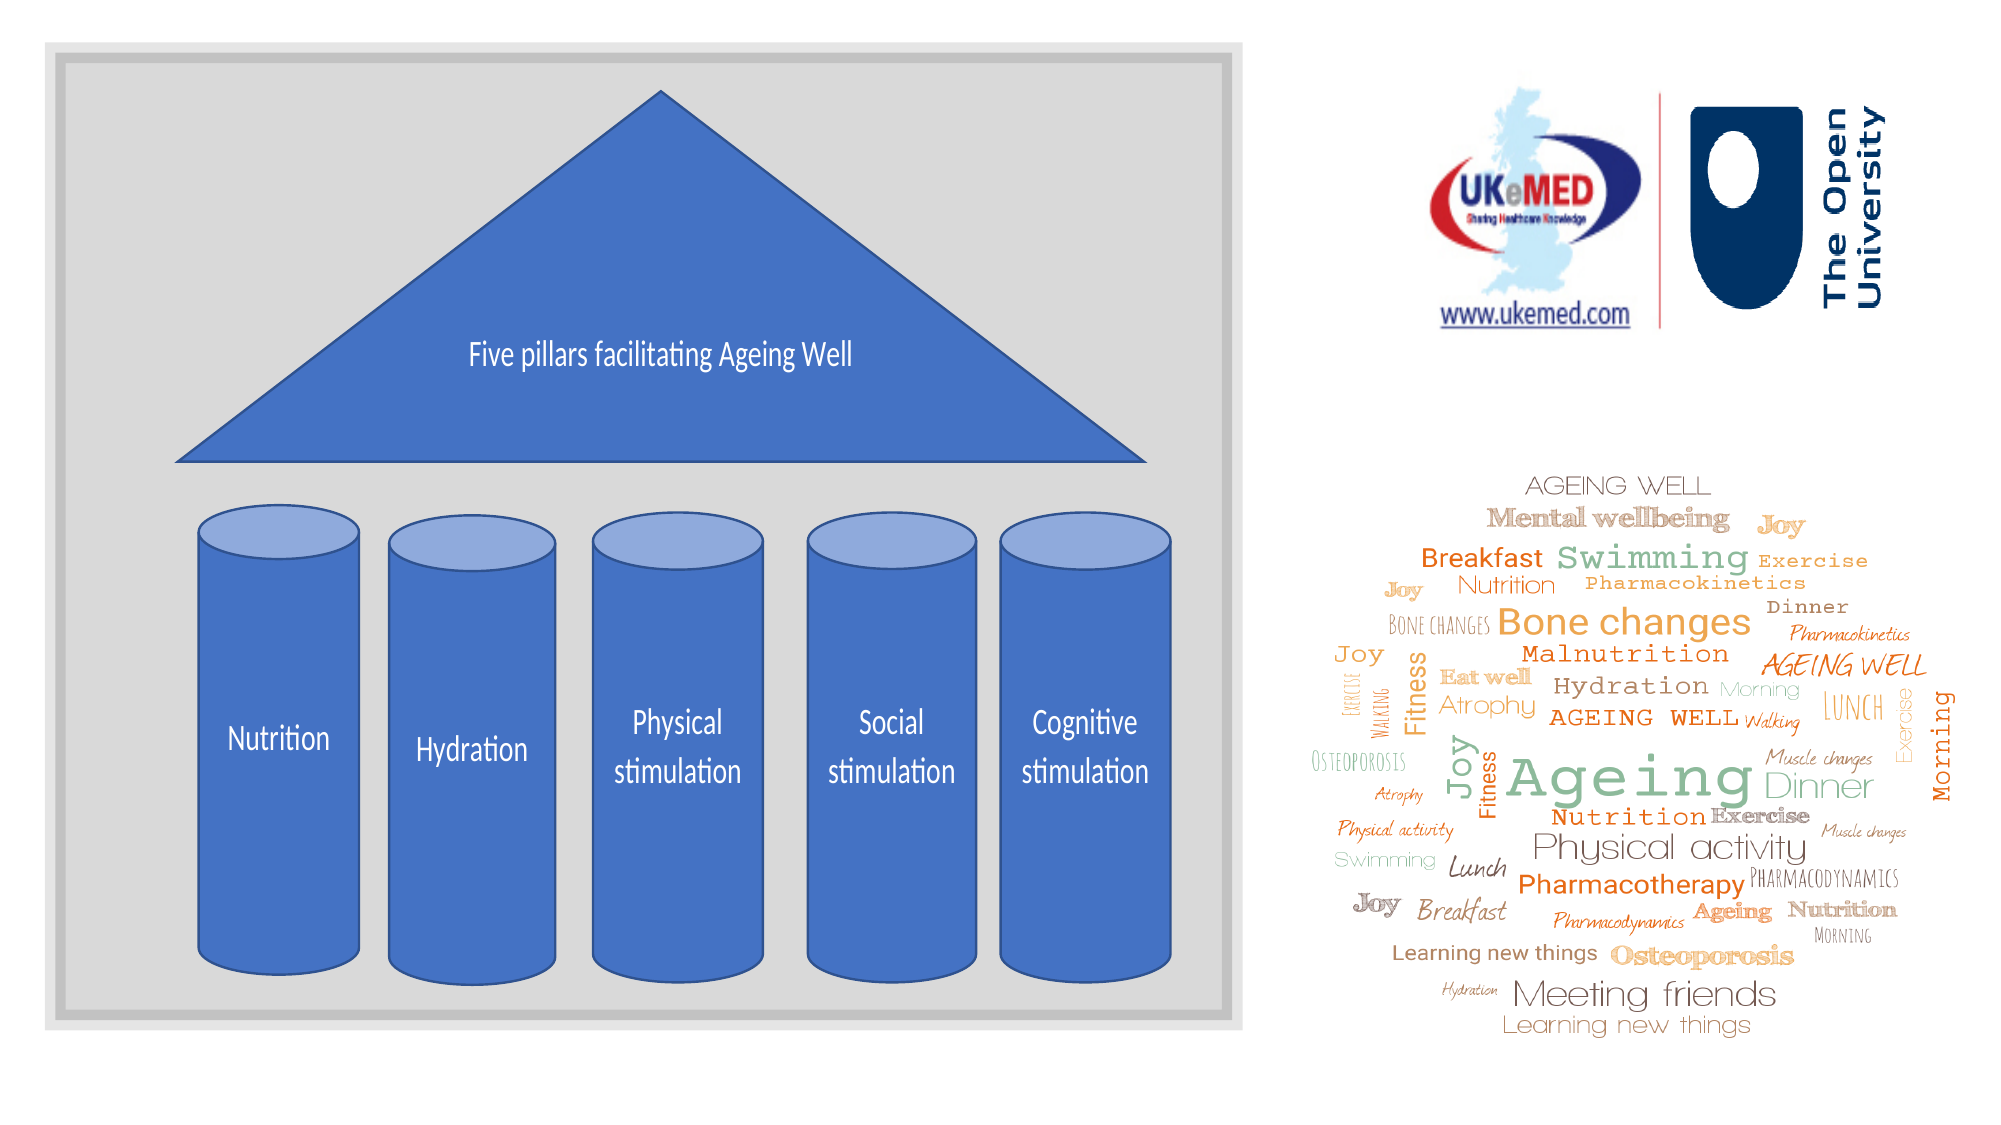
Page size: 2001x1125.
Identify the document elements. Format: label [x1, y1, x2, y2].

picture [1282, 441, 1974, 1073]
text_box [55, 53, 1232, 1020]
picture [1689, 103, 1886, 313]
picture [1412, 52, 1671, 381]
picture [77, 85, 1214, 993]
